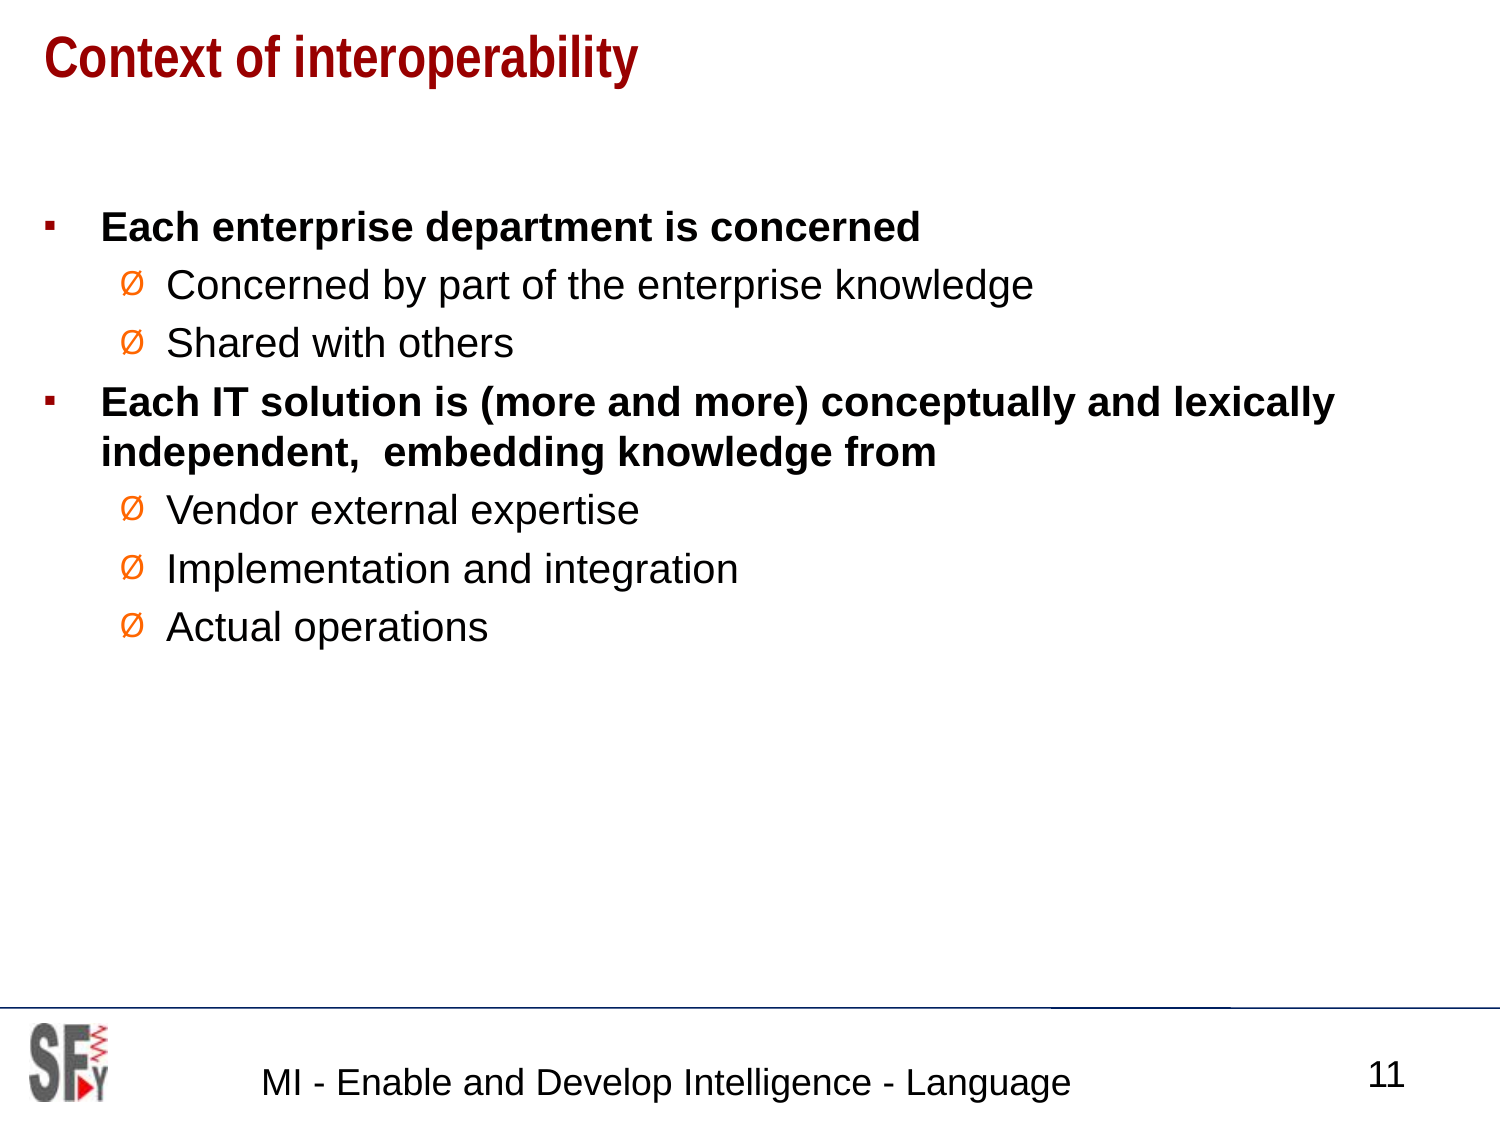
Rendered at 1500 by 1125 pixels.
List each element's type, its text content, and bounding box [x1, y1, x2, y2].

picture [29, 1023, 108, 1102]
footer MI - Enable and Develop Intelligence - Language [246, 1042, 1266, 1103]
title Context of interoperability [29, 12, 1471, 184]
list Each enterprise department is concerned Concerned by part of the enterprise knowledge Shared with others Each IT solution is (more and more) conceptually and lexically independent, embedding knowledge from Vendor external expertise Implementation and integration Actual operations [29, 184, 1471, 950]
slide_number <numéro> [1352, 1034, 1490, 1103]
